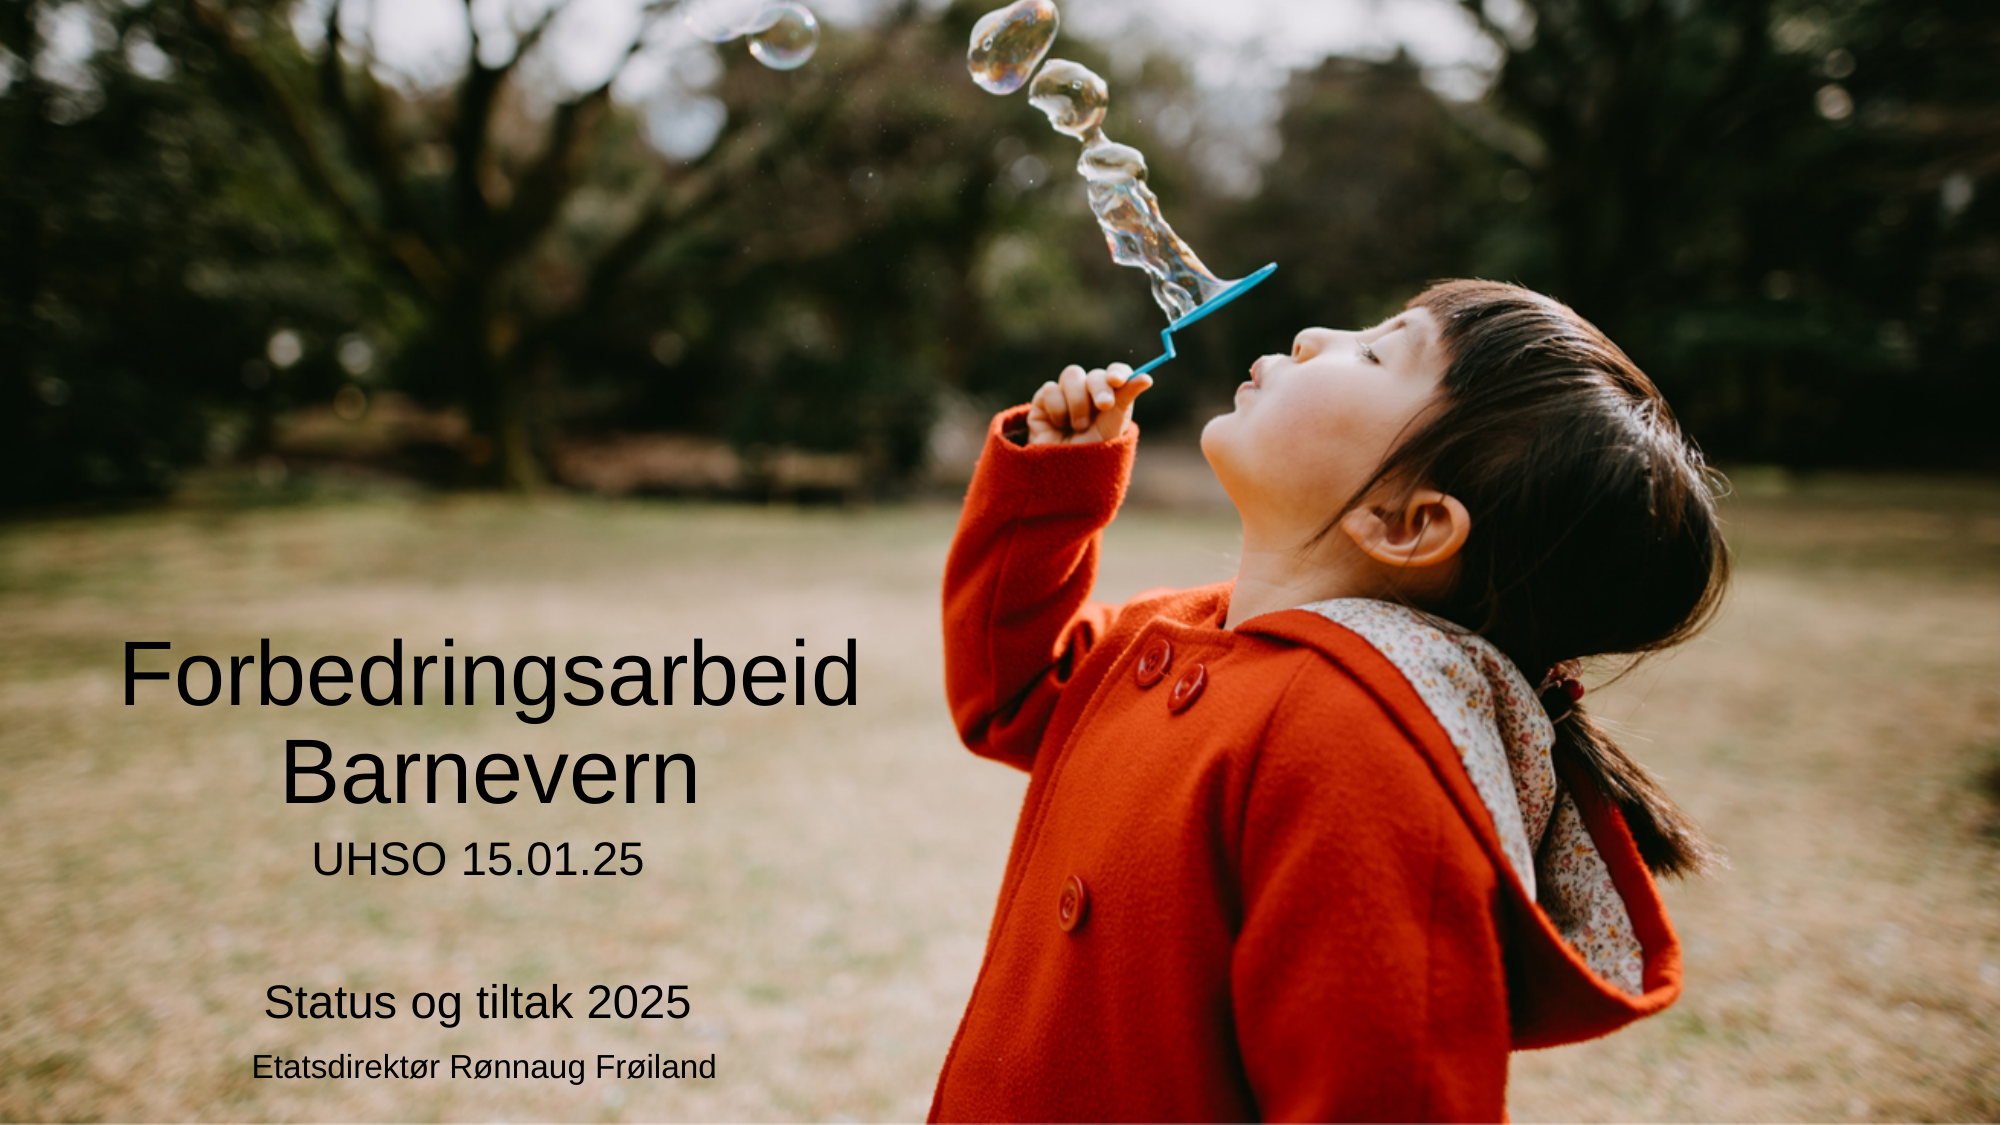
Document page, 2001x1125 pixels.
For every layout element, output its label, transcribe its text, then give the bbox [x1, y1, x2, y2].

subtitle UHSO 15.01.25 Status og tiltak 2025 Etatsdirektør Rønnaug Frøiland [0, 821, 1054, 1099]
picture [0, 0, 2000, 1125]
title Forbedringsarbeid Barnevern [0, 625, 1054, 807]
